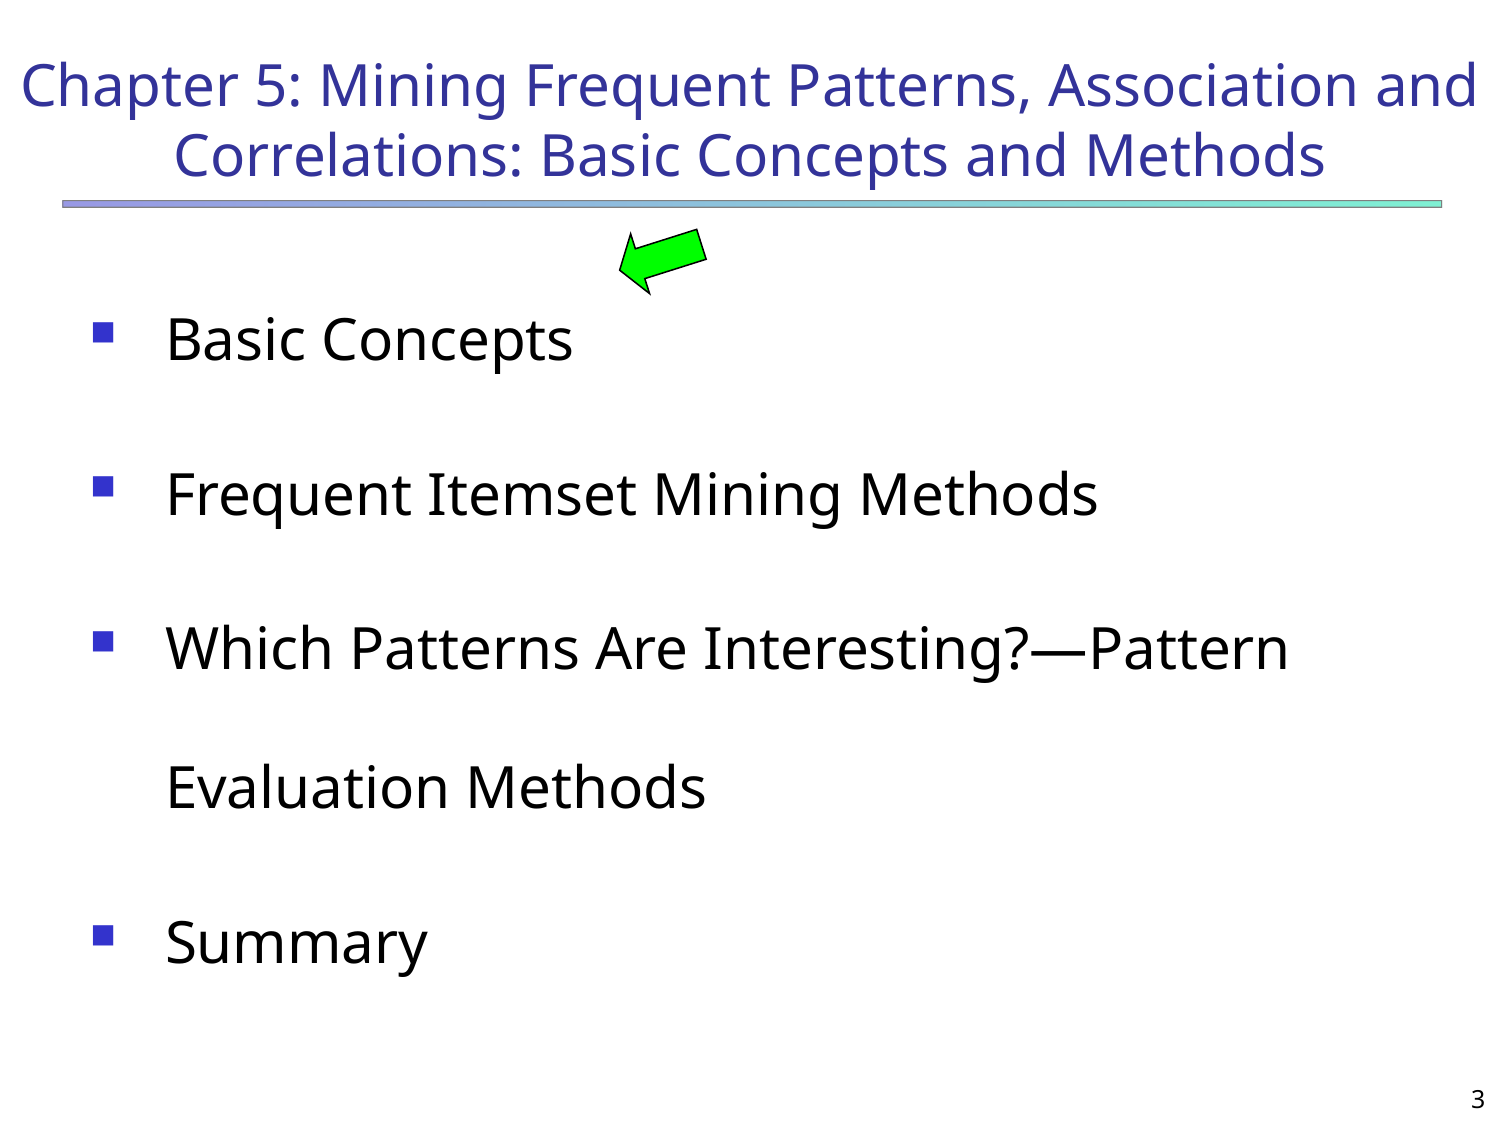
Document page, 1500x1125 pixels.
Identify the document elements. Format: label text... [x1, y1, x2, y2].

title Chapter 5: Mining Frequent Patterns, Association and Correlations: Basic Concepts and Methods [0, 40, 1500, 196]
text_box [619, 229, 707, 294]
text_box <number> [1187, 1062, 1500, 1125]
list Basic Concepts Frequent Itemset Mining Methods Which Patterns Are Interesting?—Pattern Evaluation Methods Summary [74, 224, 1463, 1063]
